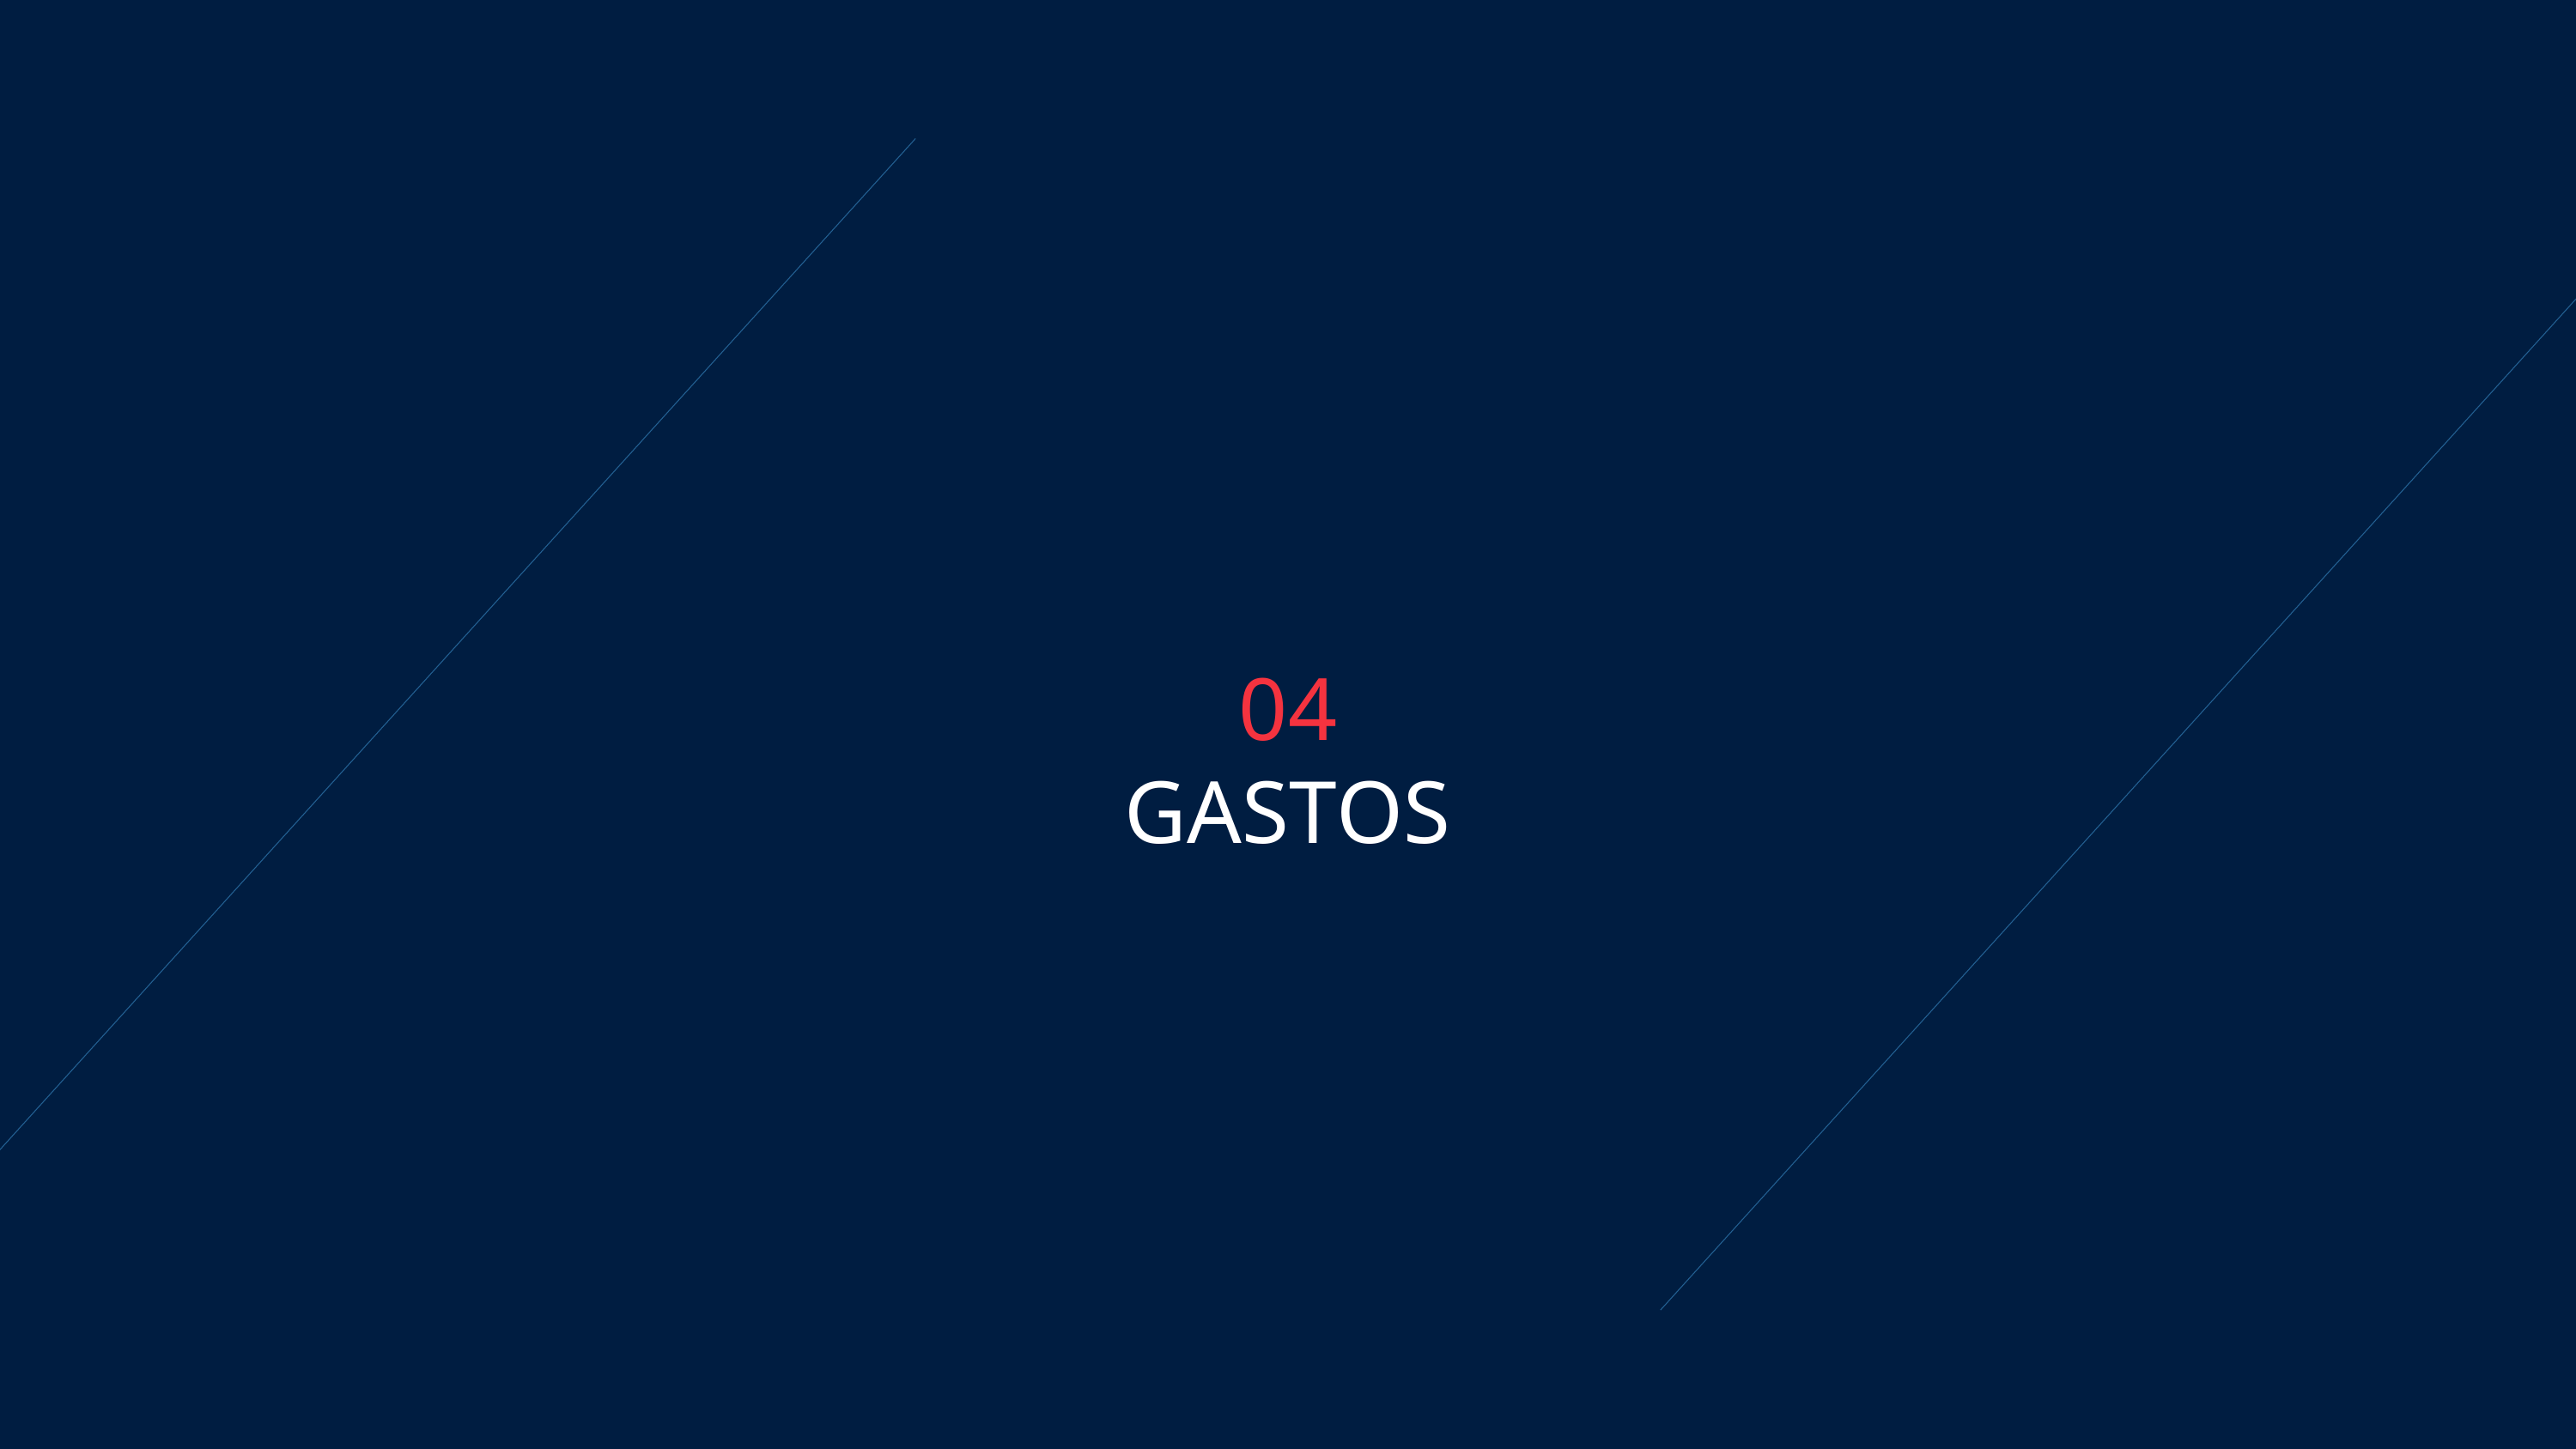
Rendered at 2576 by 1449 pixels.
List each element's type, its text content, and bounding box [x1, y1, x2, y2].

list 04 GASTOS [240, 647, 2336, 869]
